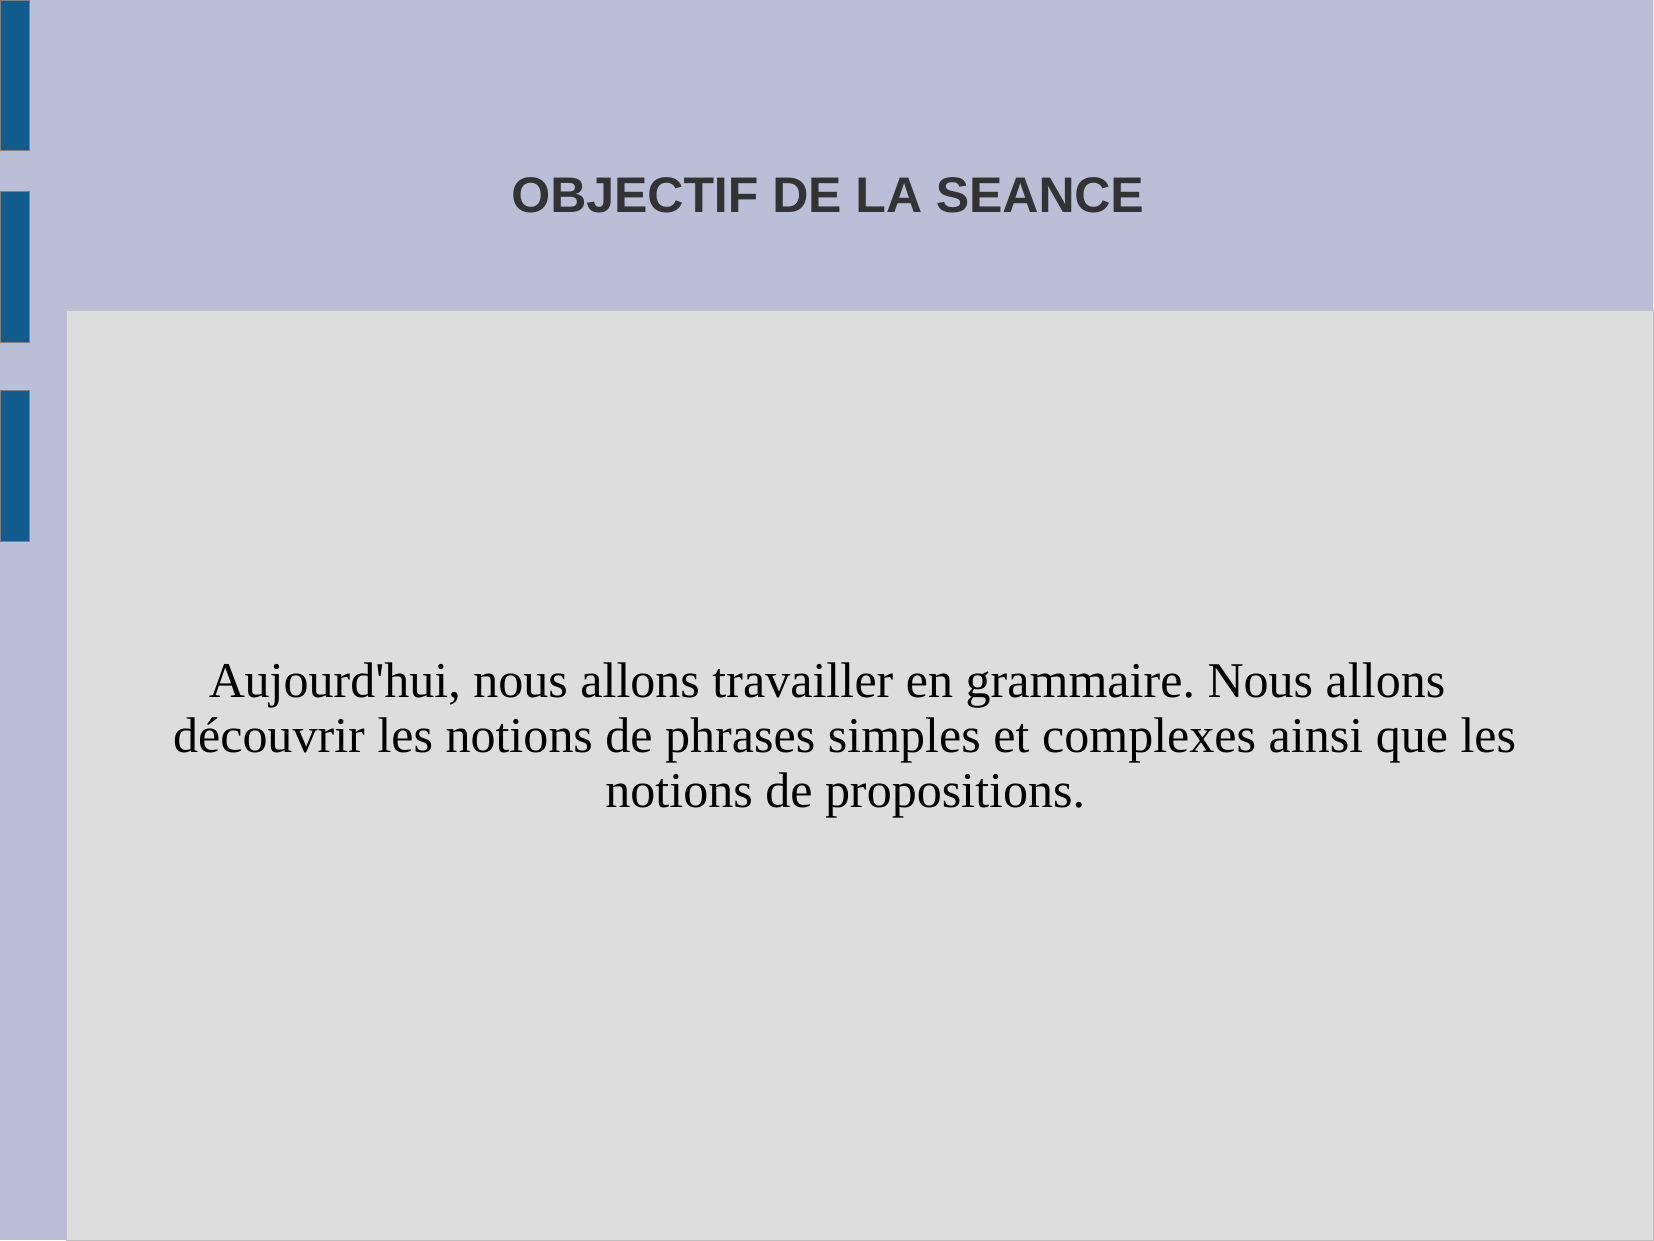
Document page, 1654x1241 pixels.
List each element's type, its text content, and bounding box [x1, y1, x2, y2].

subtitle Aujourd'hui, nous allons travailler en grammaire. Nous allons découvrir les notions de phrases simples et complexes ainsi que les notions de propositions. [121, 344, 1534, 1127]
title OBJECTIF DE LA SEANCE [121, 91, 1534, 299]
